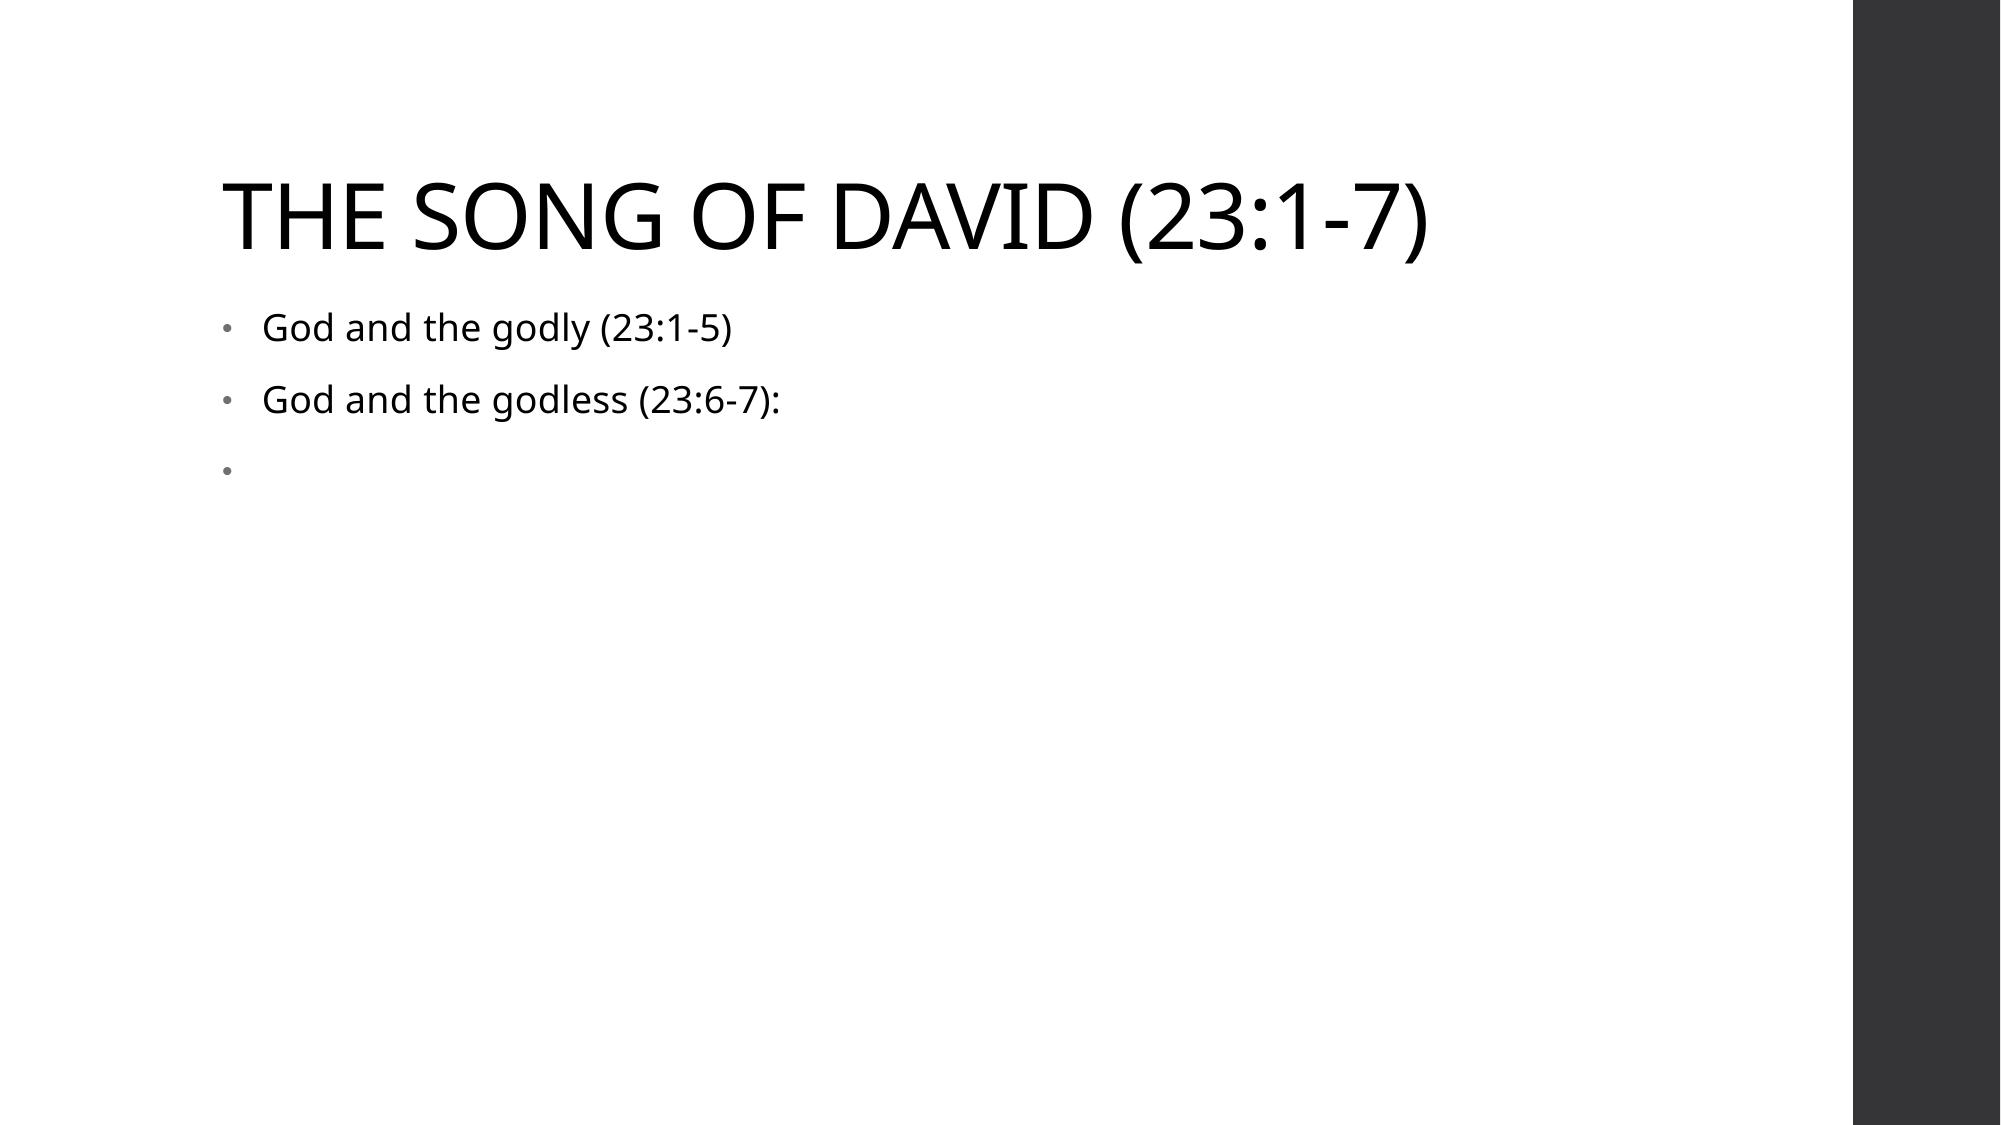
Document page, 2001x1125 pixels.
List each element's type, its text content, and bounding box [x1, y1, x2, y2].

title THE SONG OF DAVID (23:1-7) [206, 60, 1797, 278]
list God and the godly (23:1-5) God and the godless (23:6-7): [206, 299, 1617, 1014]
